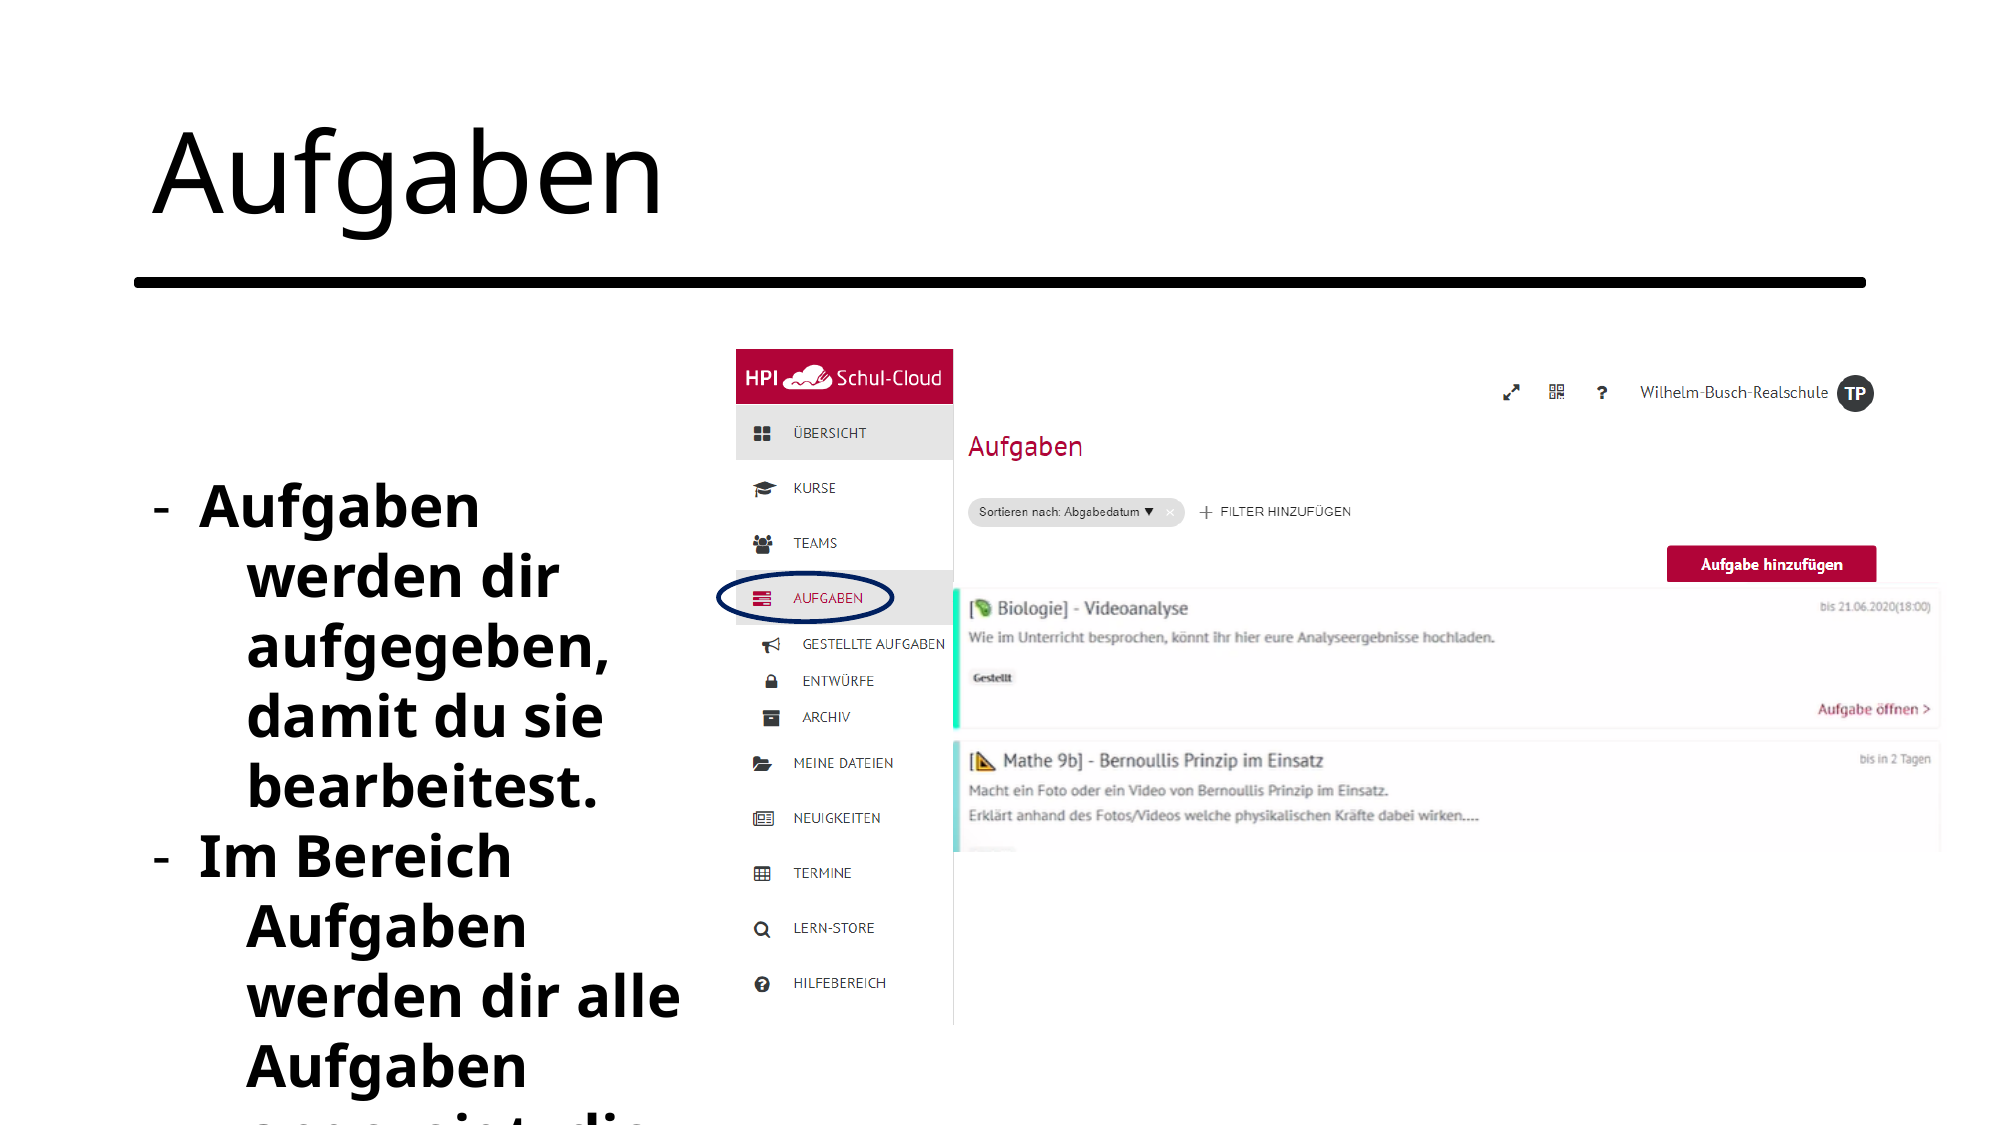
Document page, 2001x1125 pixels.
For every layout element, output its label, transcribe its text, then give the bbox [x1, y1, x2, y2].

title Aufgaben [137, 59, 1863, 278]
picture [736, 576, 889, 619]
picture [736, 349, 1947, 1025]
text_box Aufgaben werden dir aufgegeben, damit du sie bearbeitest. Im Bereich Aufgaben werden dir alle Aufgaben angezeigt, die du erledigen musst. Hier siehst du auch, wann du die Aufgaben abgeben musst. [137, 461, 719, 972]
